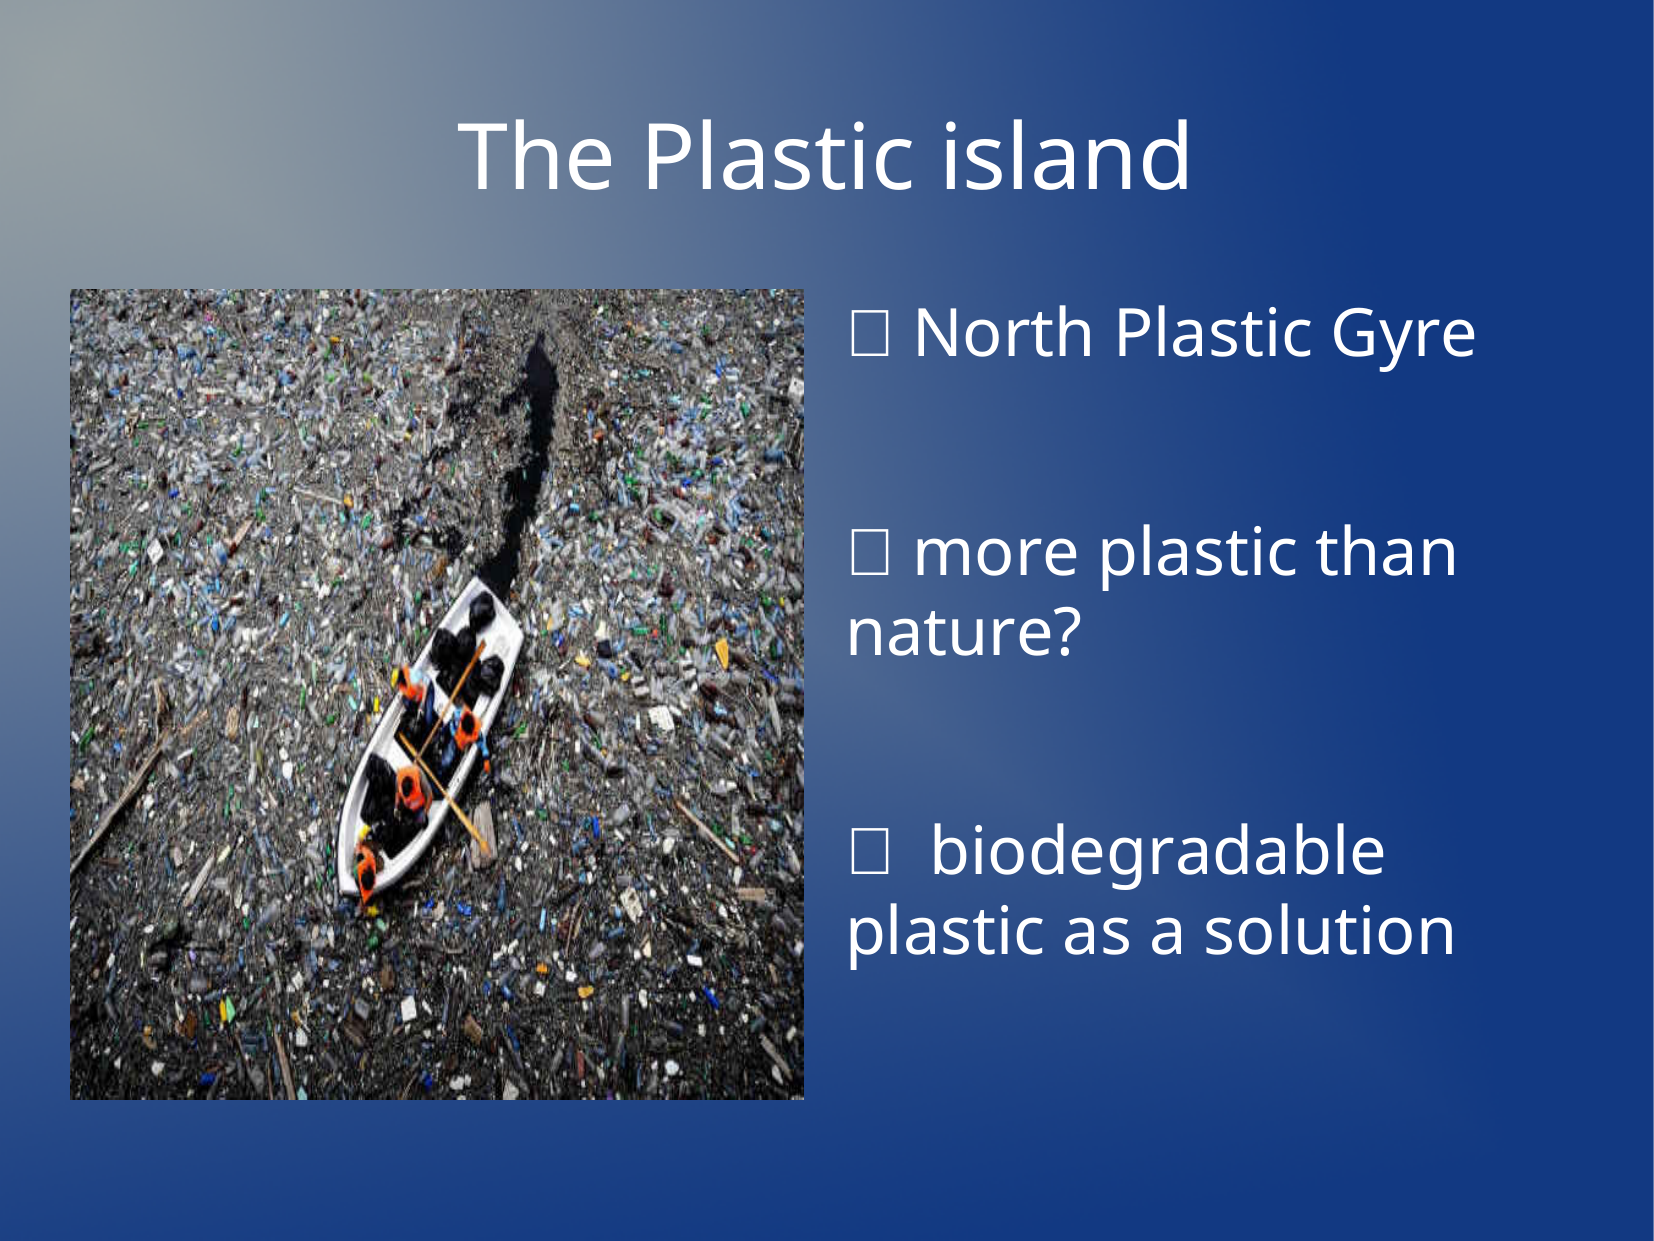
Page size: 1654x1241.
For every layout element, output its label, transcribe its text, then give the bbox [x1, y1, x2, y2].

picture [0, 0, 1654, 1241]
list  North Plastic Gyre  more plastic than nature?  biodegradable plastic as a solution [845, 290, 1572, 1109]
title The Plastic island [82, 49, 1571, 257]
